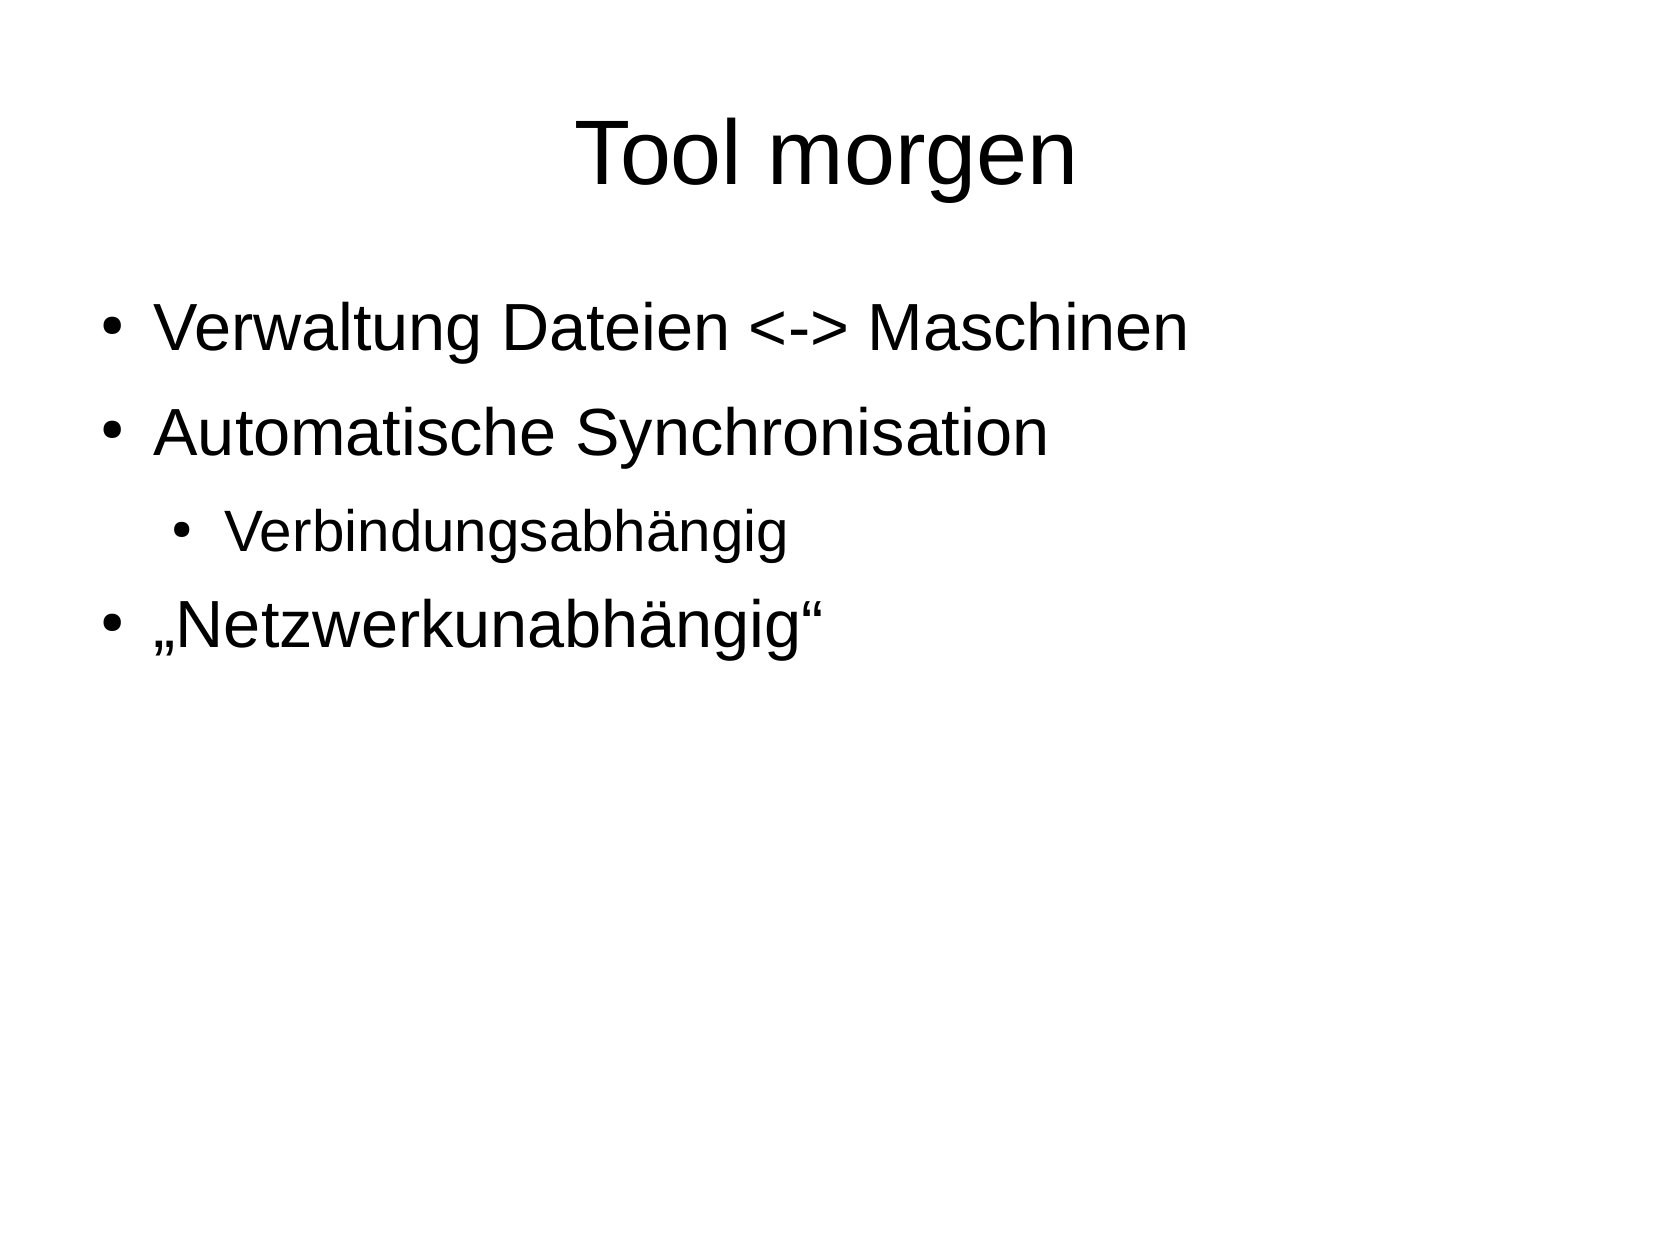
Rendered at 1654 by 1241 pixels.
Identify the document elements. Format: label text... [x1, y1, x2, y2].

title Tool morgen [82, 49, 1571, 257]
list Verwaltung Dateien <-> Maschinen Automatische Synchronisation Verbindungsabhängig „Netzwerkunabhängig“ [82, 290, 1571, 1109]
